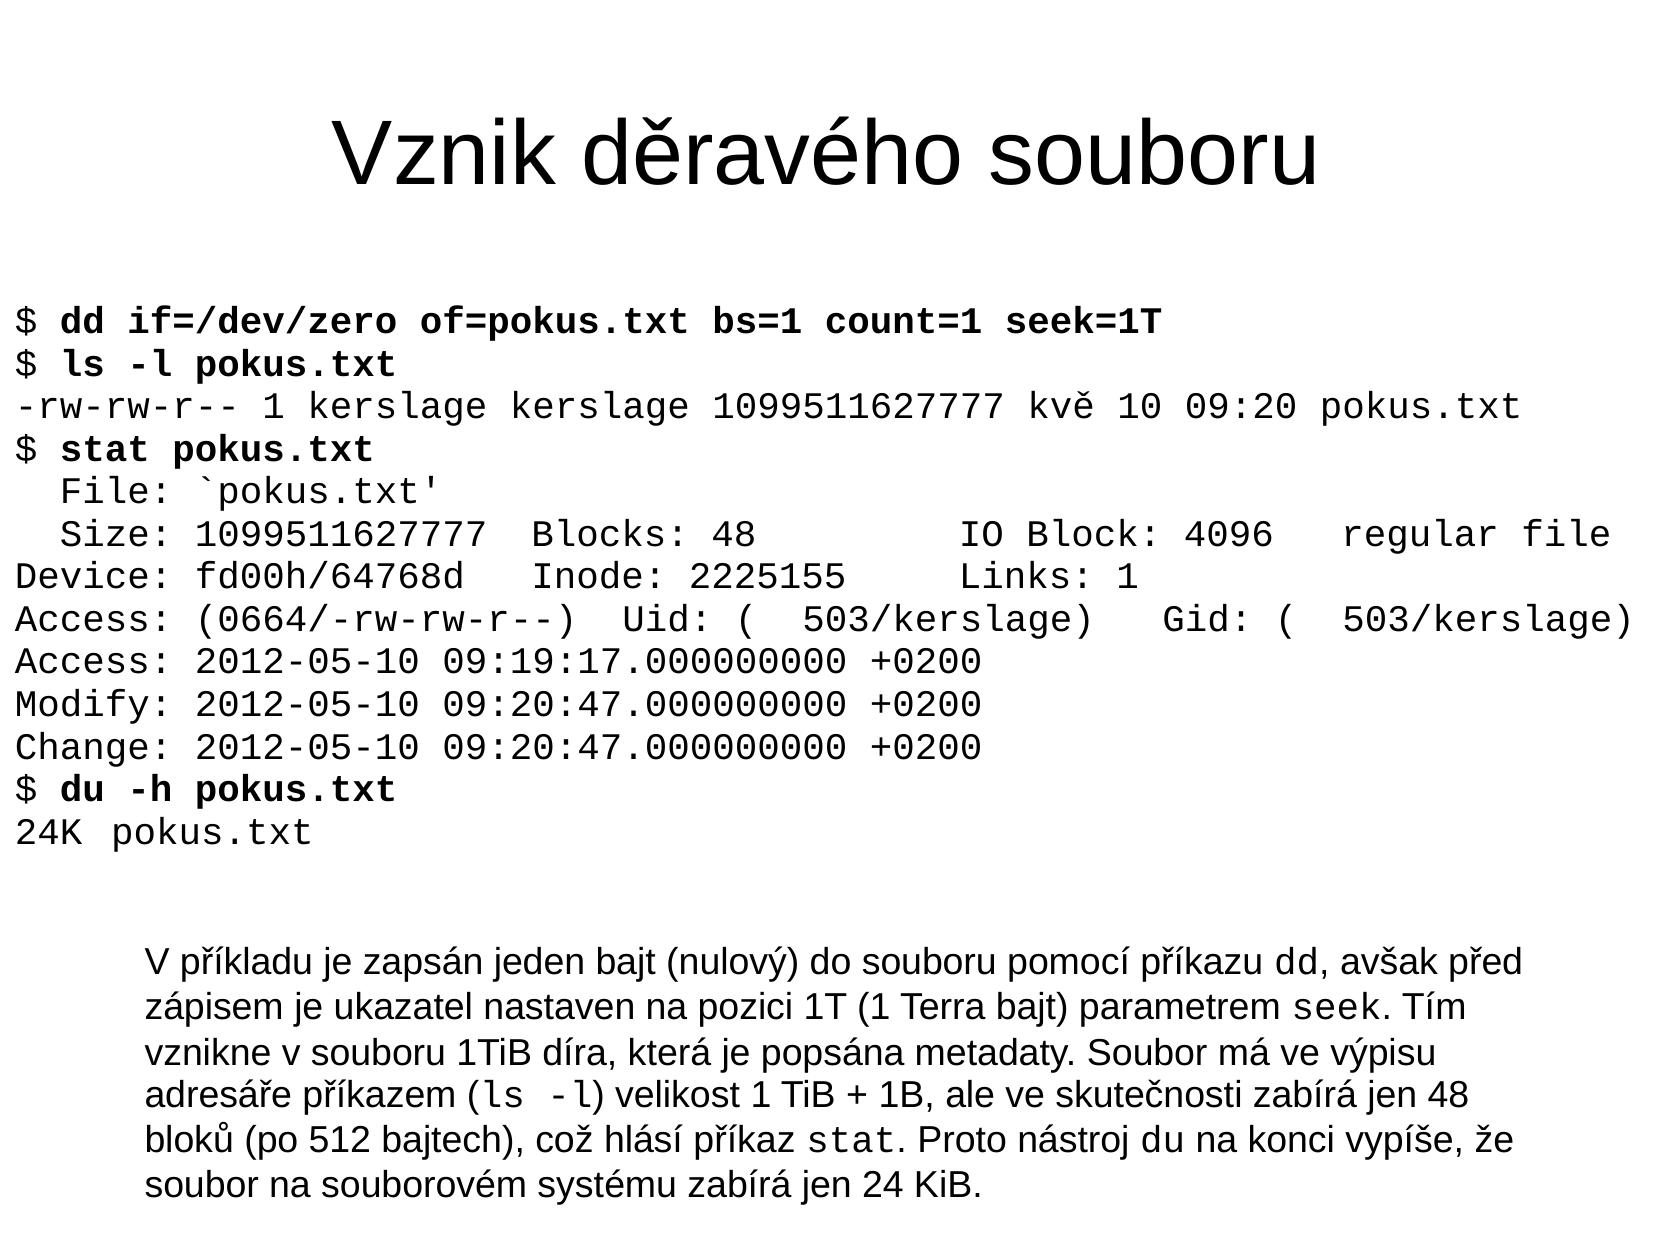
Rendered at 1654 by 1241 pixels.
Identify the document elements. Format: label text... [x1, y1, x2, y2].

text_box V příkladu je zapsán jeden bajt (nulový) do souboru pomocí příkazu dd, avšak před zápisem je ukazatel nastaven na pozici 1T (1 Terra bajt) parametrem seek. Tím vznikne v souboru 1TiB díra, která je popsána metadaty. Soubor má ve výpisu adresáře příkazem (ls -l) velikost 1 TiB + 1B, ale ve skutečnosti zabírá jen 48 bloků (po 512 bajtech), což hlásí příkaz stat. Proto nástroj du na konci vypíše, že soubor na souborovém systému zabírá jen 24 KiB. [129, 933, 1548, 1214]
text_box $ dd if=/dev/zero of=pokus.txt bs=1 count=1 seek=1T $ ls -l pokus.txt -rw-rw-r-- 1 kerslage kerslage 1099511627777 kvě 10 09:20 pokus.txt $ stat pokus.txt File: `pokus.txt' Size: 1099511627777 Blocks: 48 IO Block: 4096 regular file Device: fd00h/64768d Inode: 2225155 Links: 1 Access: (0664/-rw-rw-r--) Uid: ( 503/kerslage) Gid: ( 503/kerslage) Access: 2012-05-10 09:19:17.000000000 +0200 Modify: 2012-05-10 09:20:47.000000000 +0200 Change: 2012-05-10 09:20:47.000000000 +0200 $ du -h pokus.txt 24K pokus.txt [0, 295, 1654, 863]
title Vznik děravého souboru [82, 49, 1571, 257]
